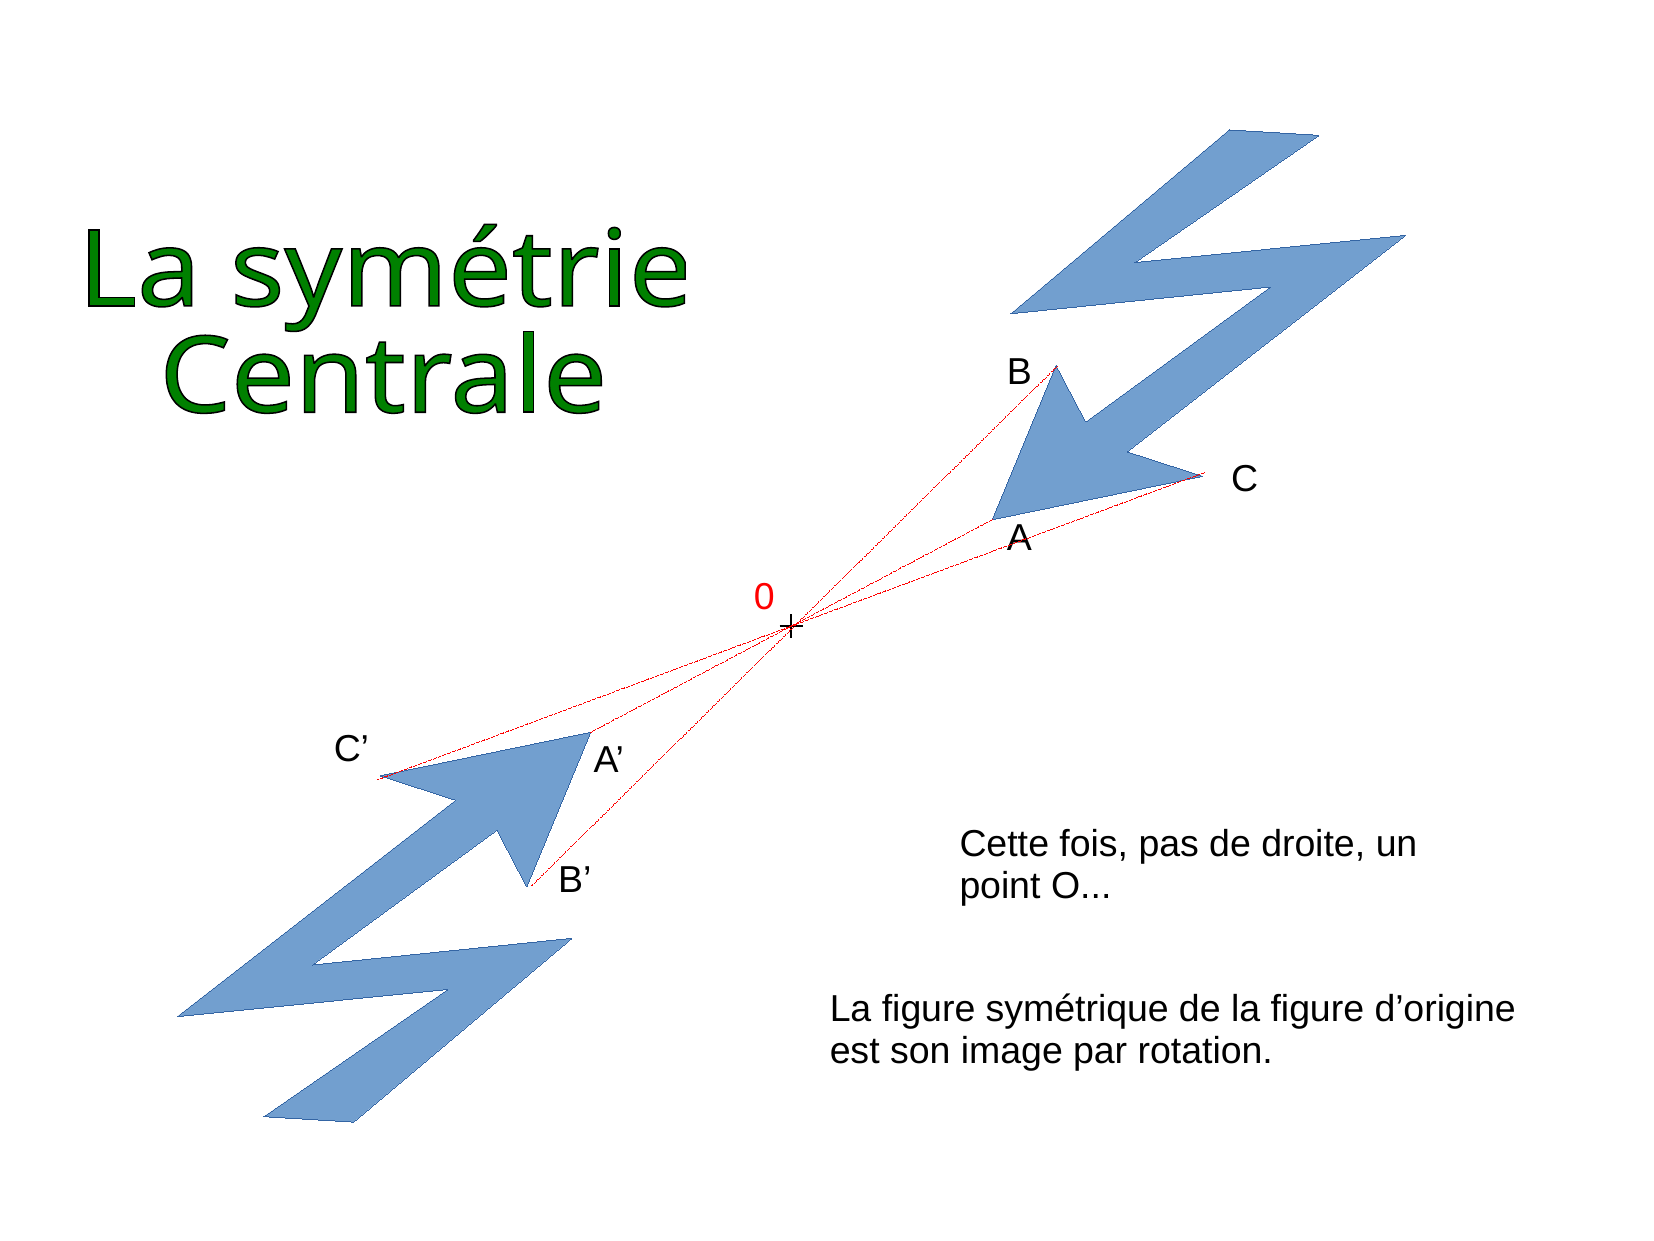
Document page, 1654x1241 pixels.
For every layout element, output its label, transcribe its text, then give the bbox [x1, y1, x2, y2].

text_box La symétrie Centrale [549, 354, 602, 414]
text_box La symétrie Centrale [635, 247, 686, 307]
text_box La symétrie Centrale [473, 224, 497, 242]
text_box B’ [543, 851, 615, 910]
text_box C’ [318, 720, 402, 780]
text_box La symétrie Centrale [142, 247, 192, 307]
text_box La symétrie Centrale [609, 248, 620, 306]
text_box La symétrie Centrale [366, 342, 404, 414]
text_box La symétrie Centrale [237, 354, 290, 414]
text_box A’ [578, 731, 650, 790]
text_box La symétrie Centrale [455, 354, 505, 414]
text_box [177, 734, 578, 1123]
text_box La symétrie Centrale [562, 247, 598, 306]
text_box La symétrie Centrale [235, 247, 280, 307]
text_box La symétrie Centrale [304, 354, 356, 413]
text_box La symétrie Centrale [166, 335, 228, 414]
text_box B [992, 343, 1063, 402]
text_box La figure symétrique de la figure d’origine est son image par rotation. [814, 980, 1583, 1080]
text_box La symétrie Centrale [284, 248, 343, 332]
text_box La symétrie Centrale [523, 331, 534, 413]
text_box La symétrie Centrale [351, 247, 439, 306]
text_box La symétrie Centrale [454, 247, 507, 307]
text_box Cette fois, pas de droite, un point O... [944, 814, 1501, 914]
text_box 0 [739, 567, 792, 626]
text_box [996, 129, 1406, 508]
text_box La symétrie Centrale [88, 229, 135, 306]
text_box La symétrie Centrale [415, 354, 451, 413]
text_box La symétrie Centrale [513, 235, 551, 307]
text_box C [1216, 449, 1288, 508]
text_box A [992, 508, 1063, 567]
